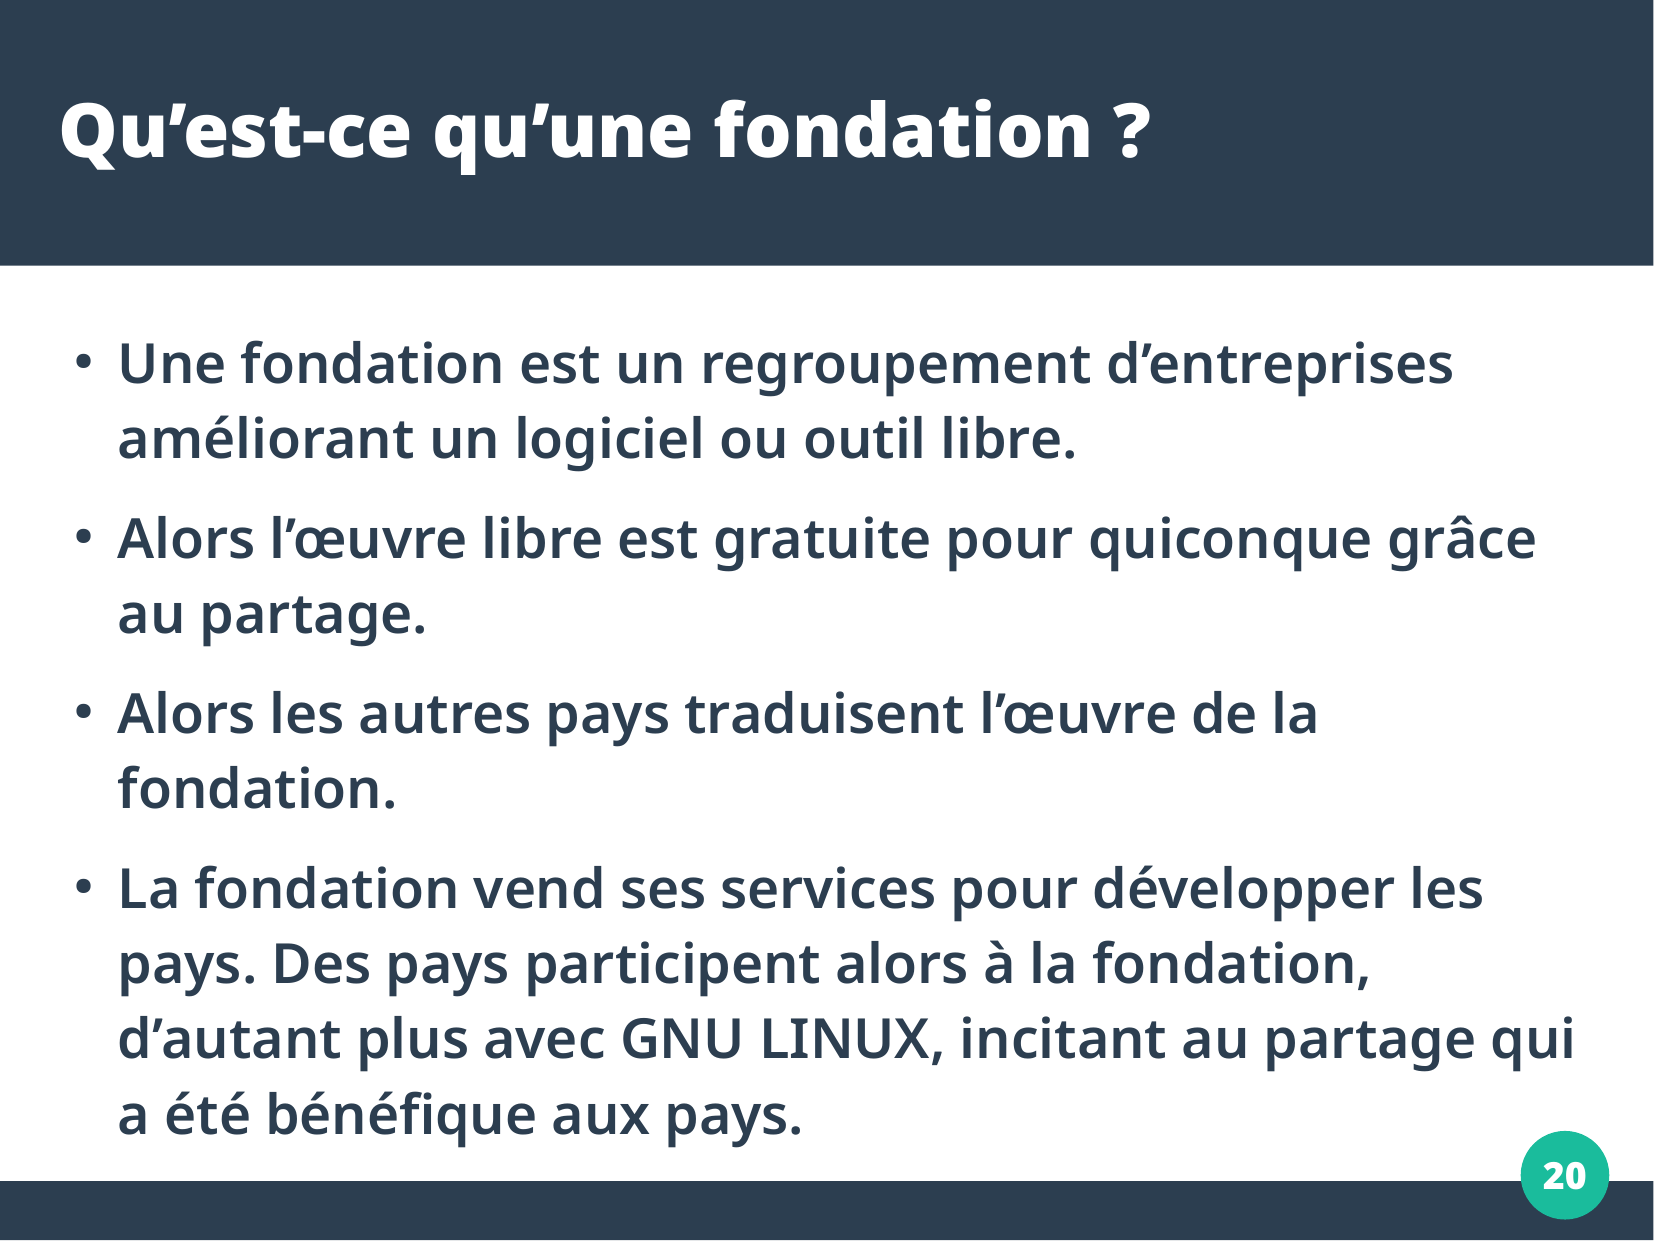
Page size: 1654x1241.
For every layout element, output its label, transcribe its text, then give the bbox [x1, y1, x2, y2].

list Une fondation est un regroupement d’entreprises améliorant un logiciel ou outil libre. Alors l’œuvre libre est gratuite pour quiconque grâce au partage. Alors les autres pays traduisent l’œuvre de la fondation. La fondation vend ses services pour développer les pays. Des pays participent alors à la fondation, d’autant plus avec GNU LINUX, incitant au partage qui a été bénéfique aux pays. [59, 324, 1595, 1152]
title Qu’est-ce qu’une fondation ? [59, 49, 1595, 207]
